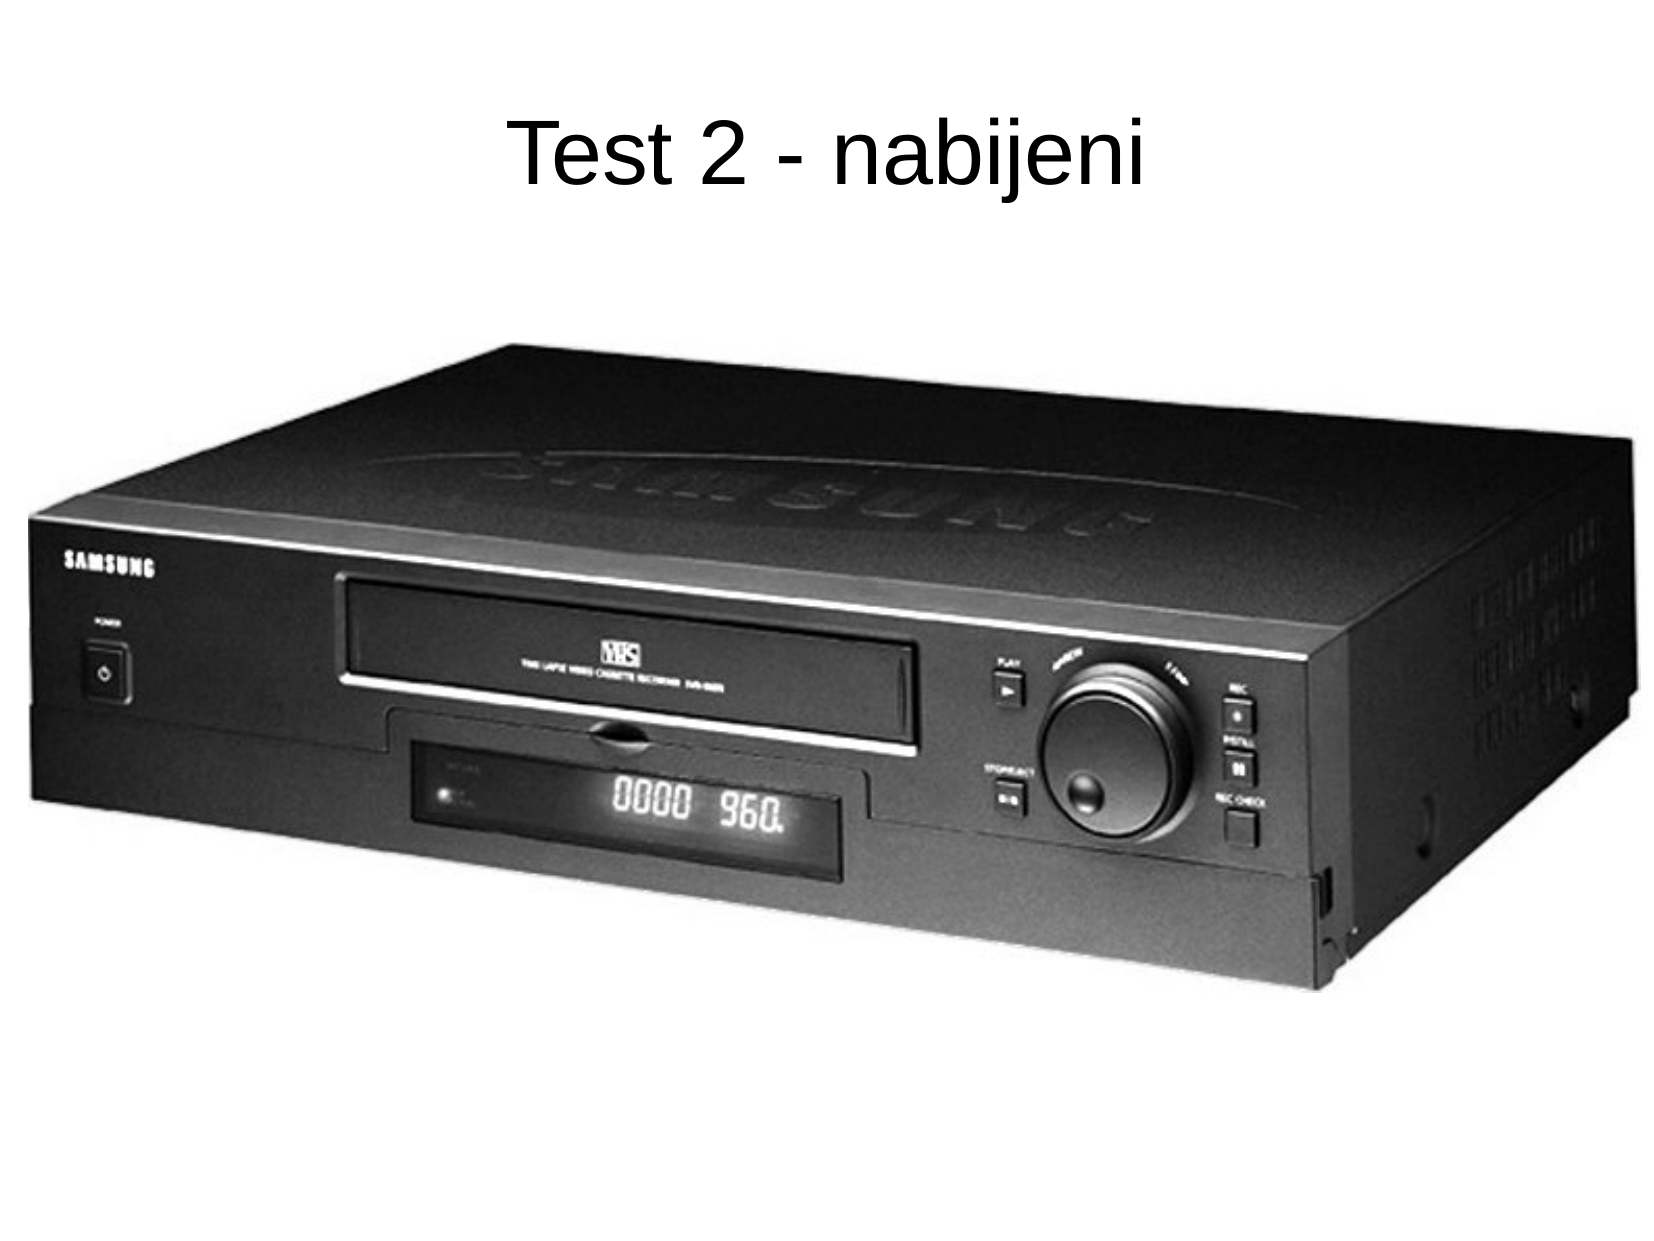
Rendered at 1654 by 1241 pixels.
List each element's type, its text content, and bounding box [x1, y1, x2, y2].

title Test 2 - nabijeni [82, 49, 1571, 257]
picture [28, 342, 1641, 993]
